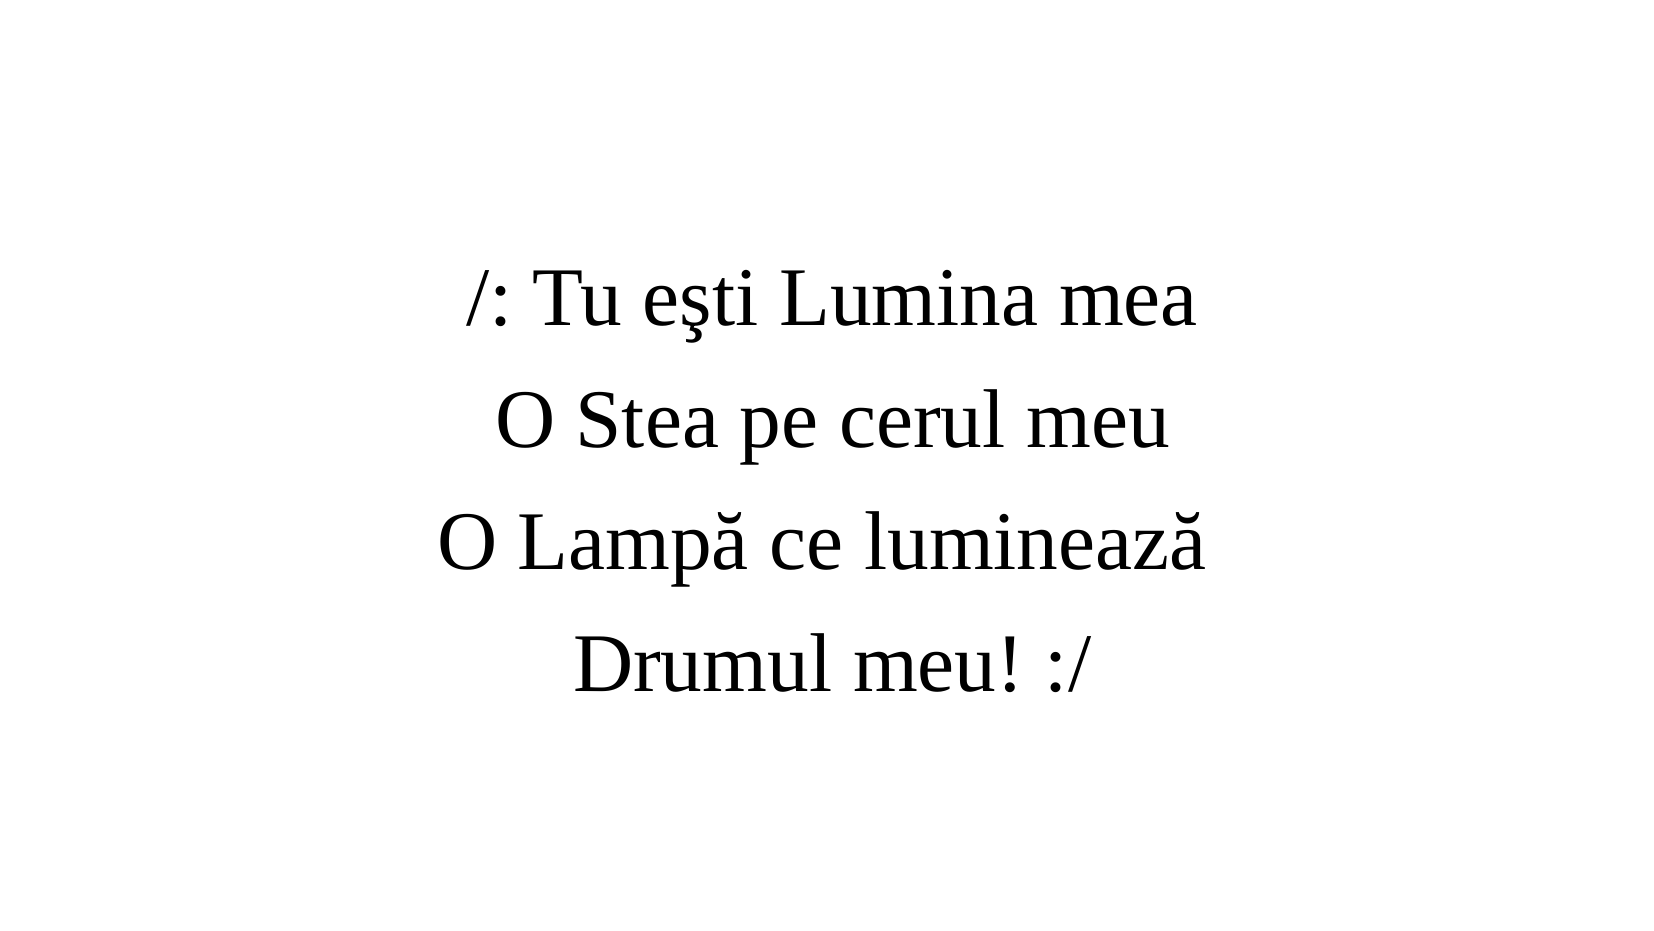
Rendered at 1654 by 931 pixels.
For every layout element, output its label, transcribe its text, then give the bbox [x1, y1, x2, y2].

subtitle /: Tu eşti Lumina mea O Stea pe cerul meu O Lampă ce luminează Drumul meu! :/ [94, 238, 1571, 712]
